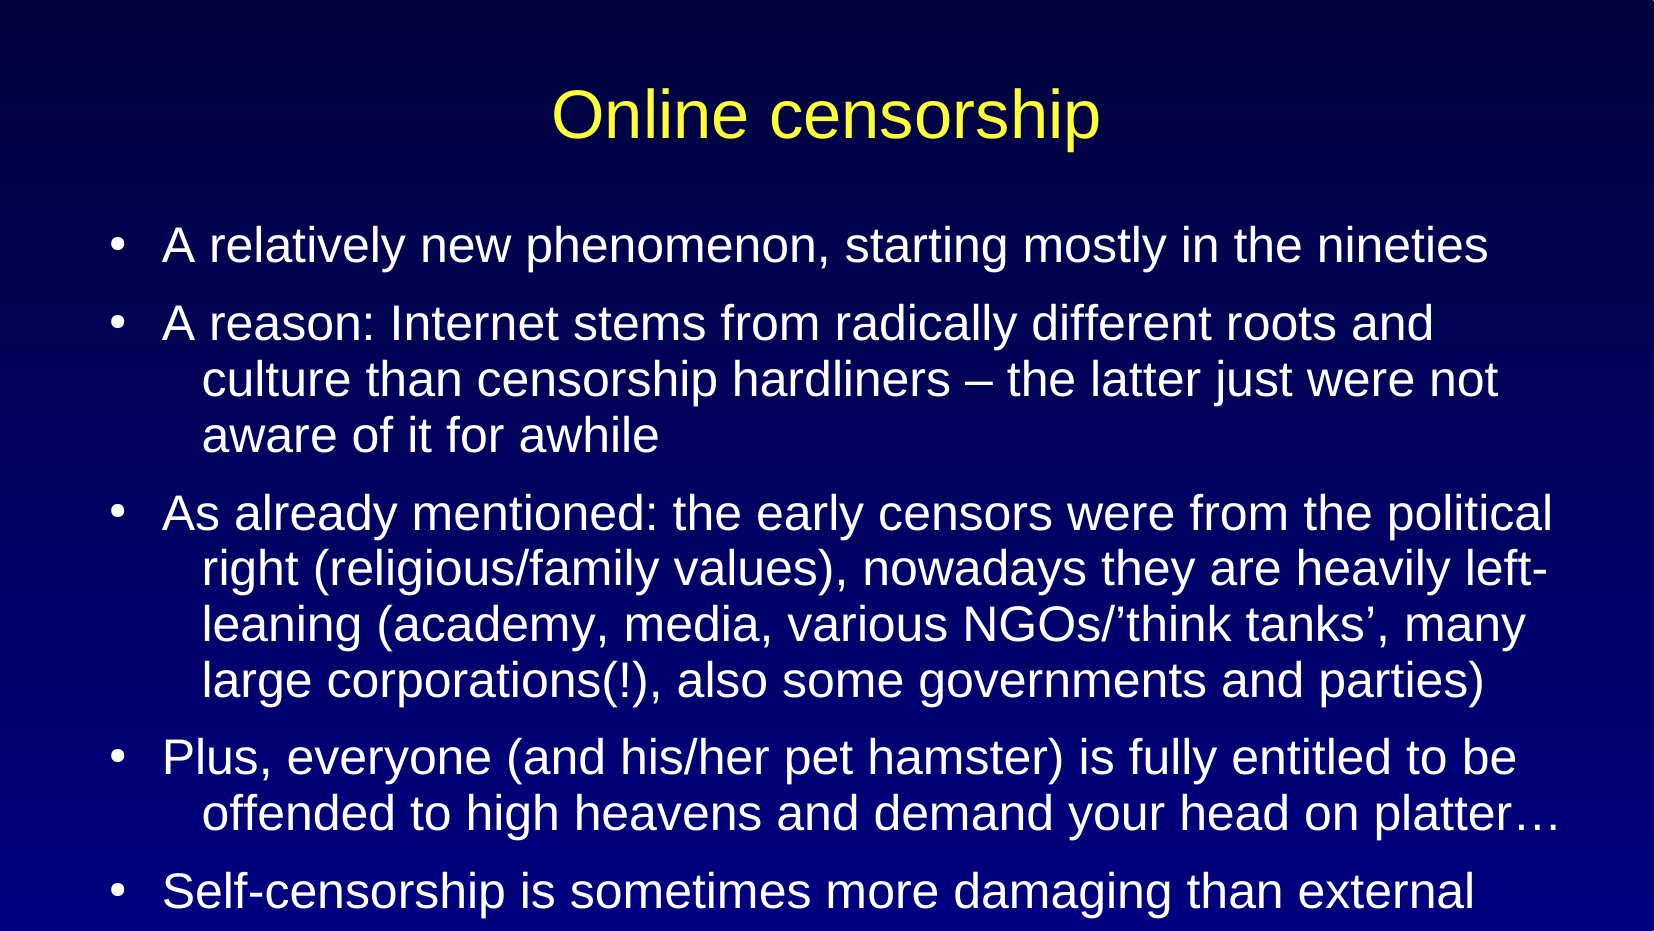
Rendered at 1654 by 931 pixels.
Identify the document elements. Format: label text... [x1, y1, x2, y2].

list A relatively new phenomenon, starting mostly in the nineties A reason: Internet stems from radically different roots and culture than censorship hardliners – the latter just were not aware of it for awhile As already mentioned: the early censors were from the political right (religious/family values), nowadays they are heavily left-leaning (academy, media, various NGOs/’think tanks’, many large corporations(!), also some governments and parties) Plus, everyone (and his/her pet hamster) is fully entitled to be offended to high heavens and demand your head on platter… Self-censorship is sometimes more damaging than external [77, 217, 1566, 931]
title Online censorship [82, 37, 1571, 193]
